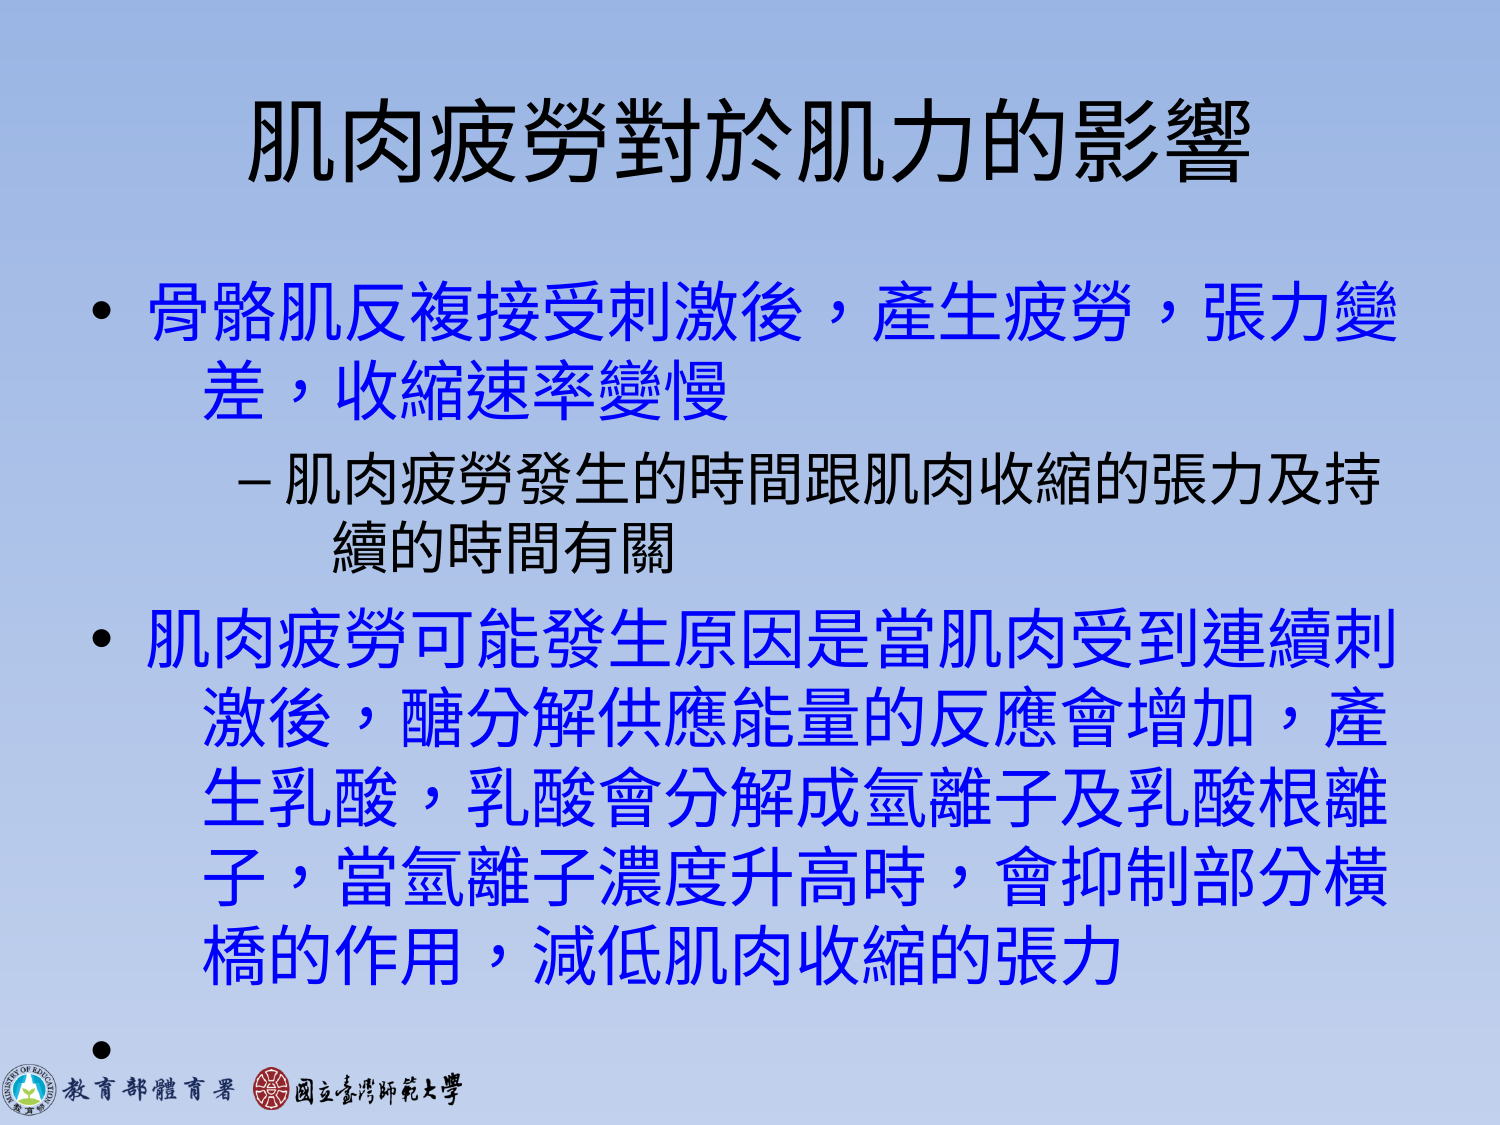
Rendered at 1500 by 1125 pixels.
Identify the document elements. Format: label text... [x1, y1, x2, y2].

list 骨骼肌反複接受刺激後，產生疲勞，張力變差，收縮速率變慢 肌肉疲勞發生的時間跟肌肉收縮的張力及持續的時間有關 肌肉疲勞可能發生原因是當肌肉受到連續刺激後，醣分解供應能量的反應會增加，產生乳酸，乳酸會分解成氫離子及乳酸根離子，當氫離子濃度升高時，會抑制部分橫橋的作用，減低肌肉收縮的張力 [75, 262, 1426, 1005]
title 肌肉疲勞對於肌力的影響 [75, 45, 1426, 233]
